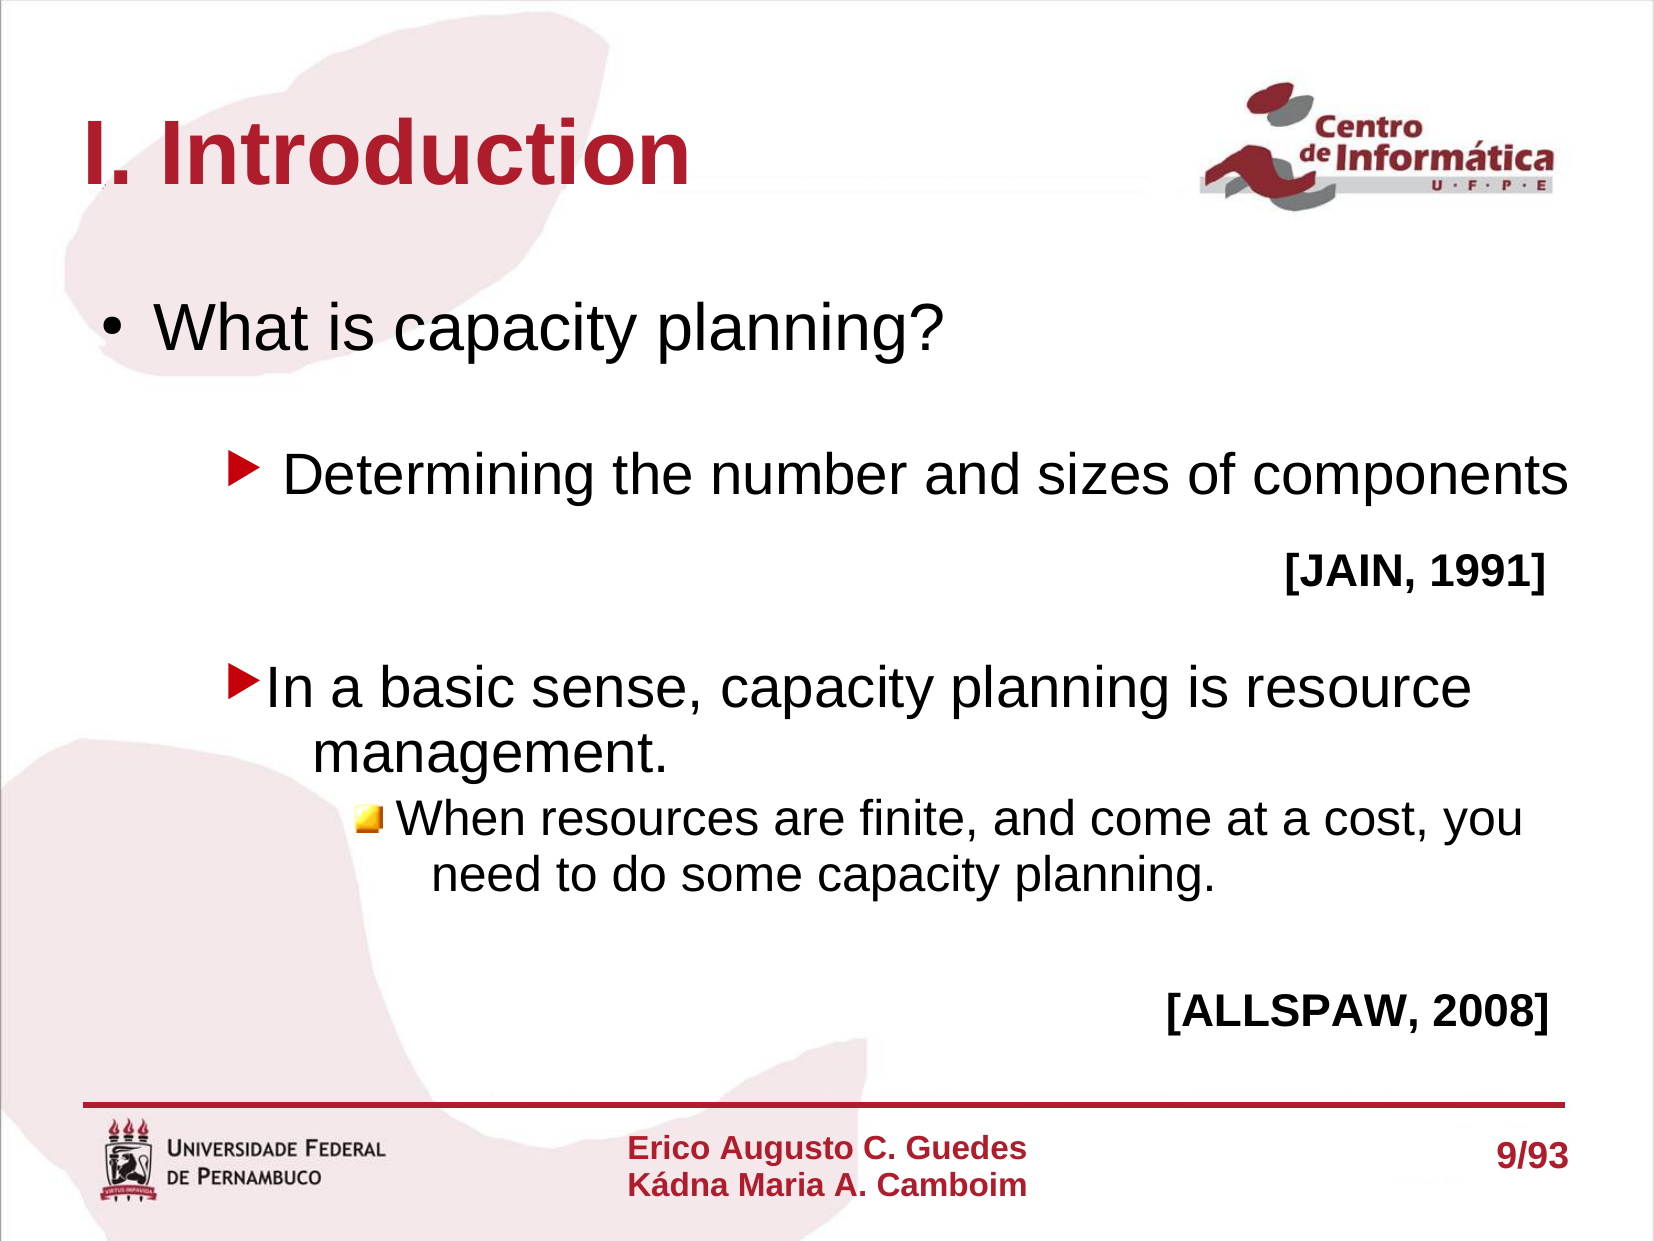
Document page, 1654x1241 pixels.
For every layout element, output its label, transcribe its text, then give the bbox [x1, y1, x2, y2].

text_box [JAIN, 1991] [1269, 537, 1562, 612]
list What is capacity planning? Determining the number and sizes of components In a basic sense, capacity planning is resource management. When resources are finite, and come at a cost, you need to do some capacity planning. [82, 290, 1625, 1094]
text_box [ALLSPAW, 2008] [1151, 977, 1565, 1052]
title I. Introduction [82, 56, 1571, 250]
picture [0, 0, 1654, 1241]
